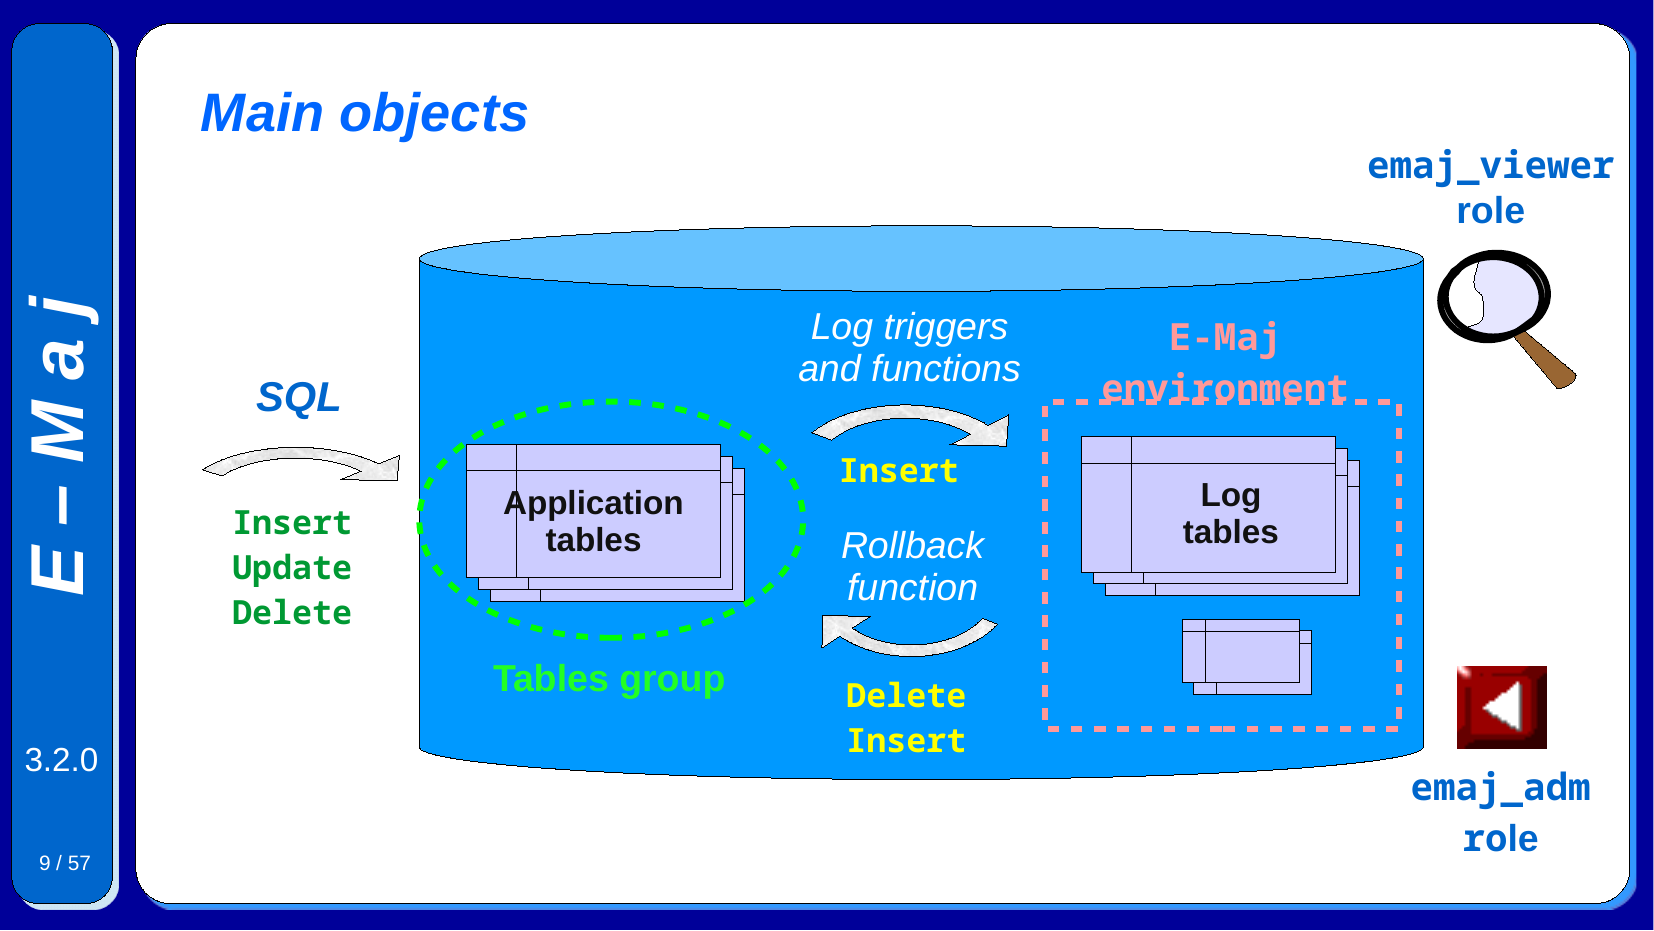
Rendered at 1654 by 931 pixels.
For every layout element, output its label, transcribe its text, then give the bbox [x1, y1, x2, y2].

text_box Tables group [478, 649, 768, 707]
text_box [1440, 252, 1577, 389]
text_box Rollback function [755, 516, 1070, 616]
text_box Log triggers and functions [761, 298, 1058, 398]
text_box Application tables [448, 476, 739, 569]
picture [1457, 666, 1547, 749]
text_box Insert Update Delete [183, 491, 402, 626]
text_box emaj_viewer role [1352, 131, 1630, 233]
text_box Insert [817, 439, 981, 494]
text_box Log tables [1138, 468, 1323, 561]
text_box SQL [194, 366, 404, 428]
text_box [419, 260, 1424, 780]
text_box E-Maj environment [1086, 303, 1369, 406]
title Main objects [200, 34, 1575, 191]
text_box [202, 447, 400, 481]
text_box emaj_adm role [1395, 752, 1609, 859]
text_box Delete Insert [802, 664, 1010, 759]
